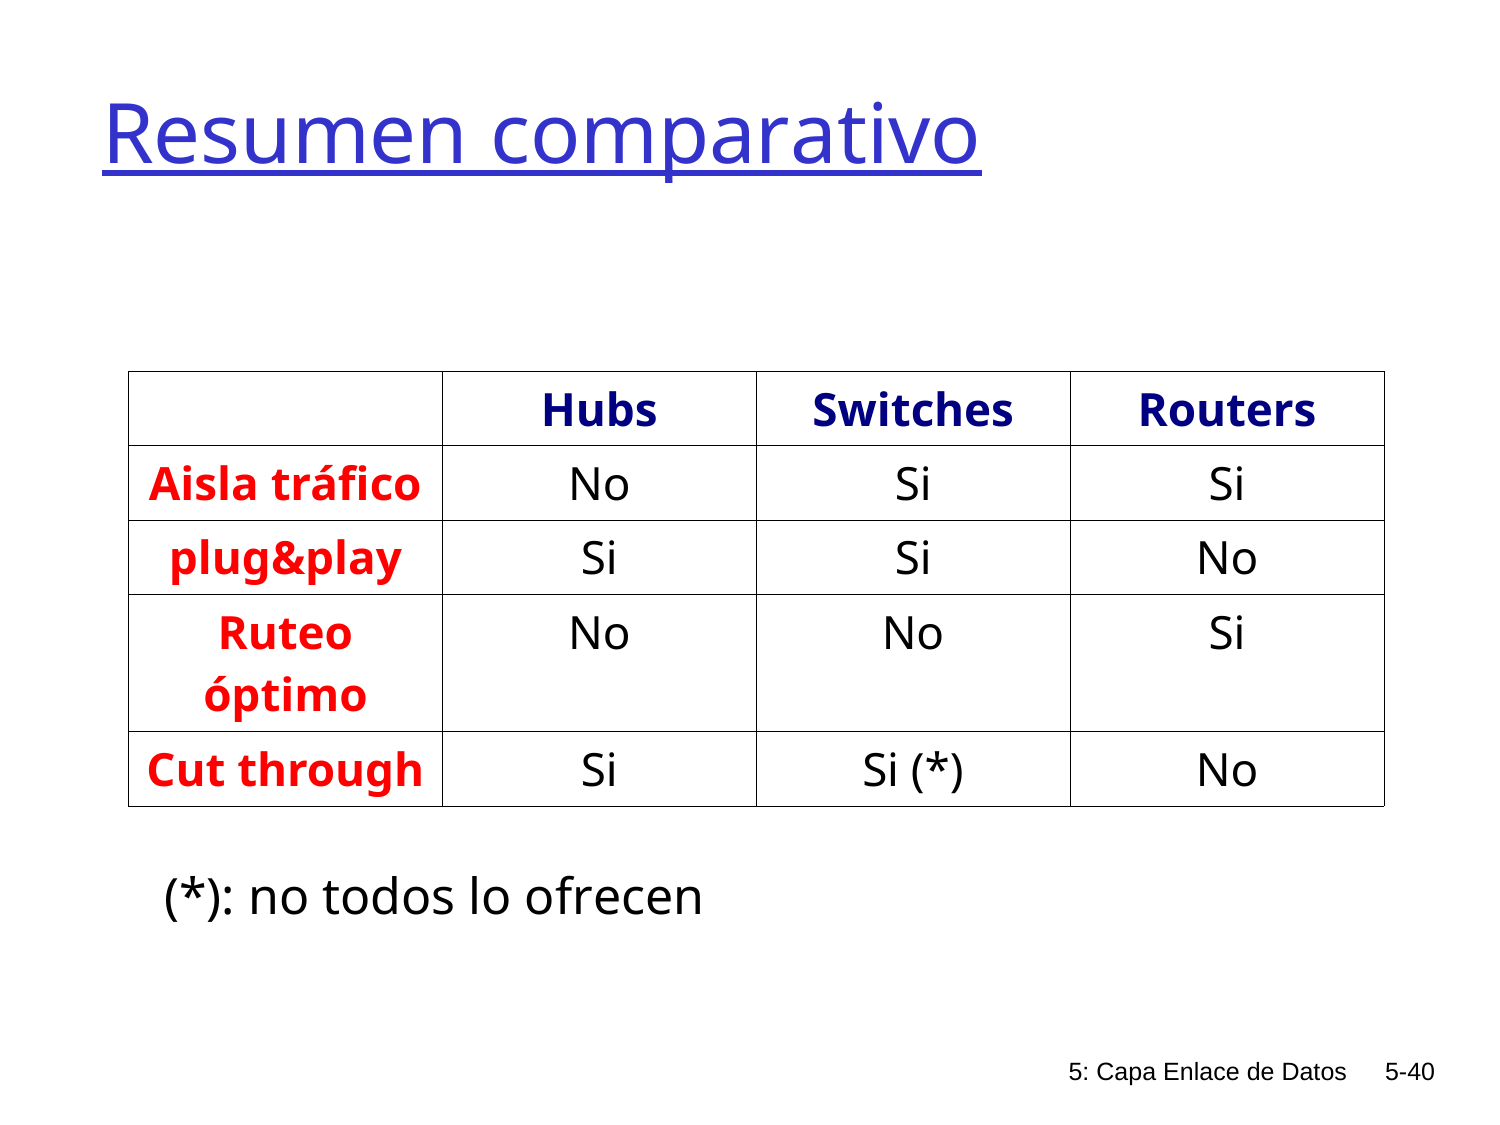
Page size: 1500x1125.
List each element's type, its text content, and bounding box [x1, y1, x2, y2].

table_cell No [1071, 521, 1384, 594]
table_cell Cut through [129, 732, 442, 806]
title Resumen comparativo [87, 37, 1363, 225]
table_header [129, 372, 442, 445]
table_cell No [443, 595, 756, 731]
table_header Hubs [443, 372, 756, 445]
table_cell Ruteo óptimo [129, 595, 442, 731]
table_cell No [443, 446, 756, 520]
table_cell Aisla tráfico [129, 446, 442, 520]
table_cell Si [757, 521, 1070, 594]
text_box (*): no todos lo ofrecen [149, 857, 669, 932]
table_cell Si [443, 521, 756, 594]
table_cell Si [1071, 595, 1384, 731]
table_header Switches [757, 372, 1070, 445]
table_cell No [1071, 732, 1384, 806]
table_cell No [757, 595, 1070, 731]
table_cell Si (*) [757, 732, 1070, 806]
table_header Routers [1071, 372, 1384, 445]
table_cell Si [757, 446, 1070, 520]
table_cell plug&play [129, 521, 442, 594]
table_cell Si [443, 732, 756, 806]
table_cell Si [1071, 446, 1384, 520]
